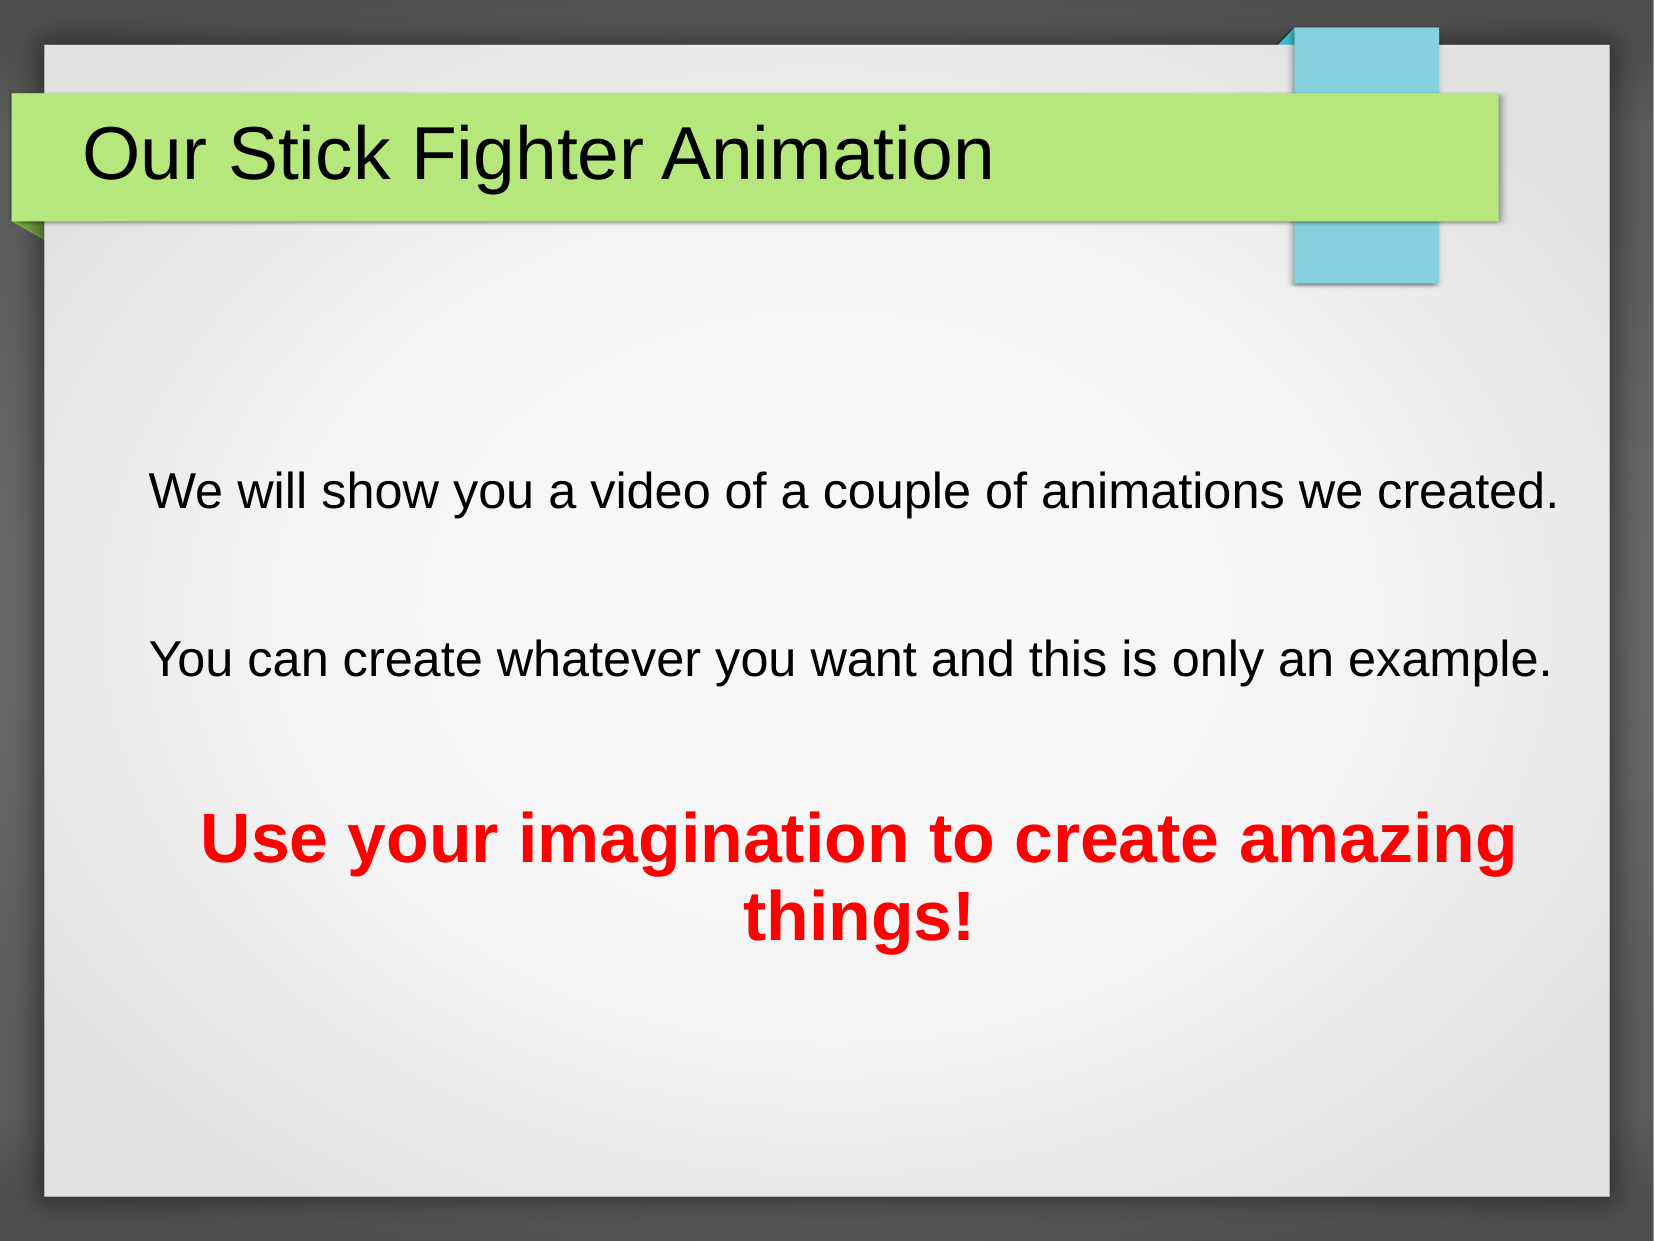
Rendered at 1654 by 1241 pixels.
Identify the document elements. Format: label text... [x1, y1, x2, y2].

title Our Stick Fighter Animation [82, 94, 1264, 213]
list We will show you a video of a couple of animations we created. You can create whatever you want and this is only an example. Use your imagination to create amazing things! [82, 295, 1571, 1015]
picture [0, 0, 1654, 1241]
